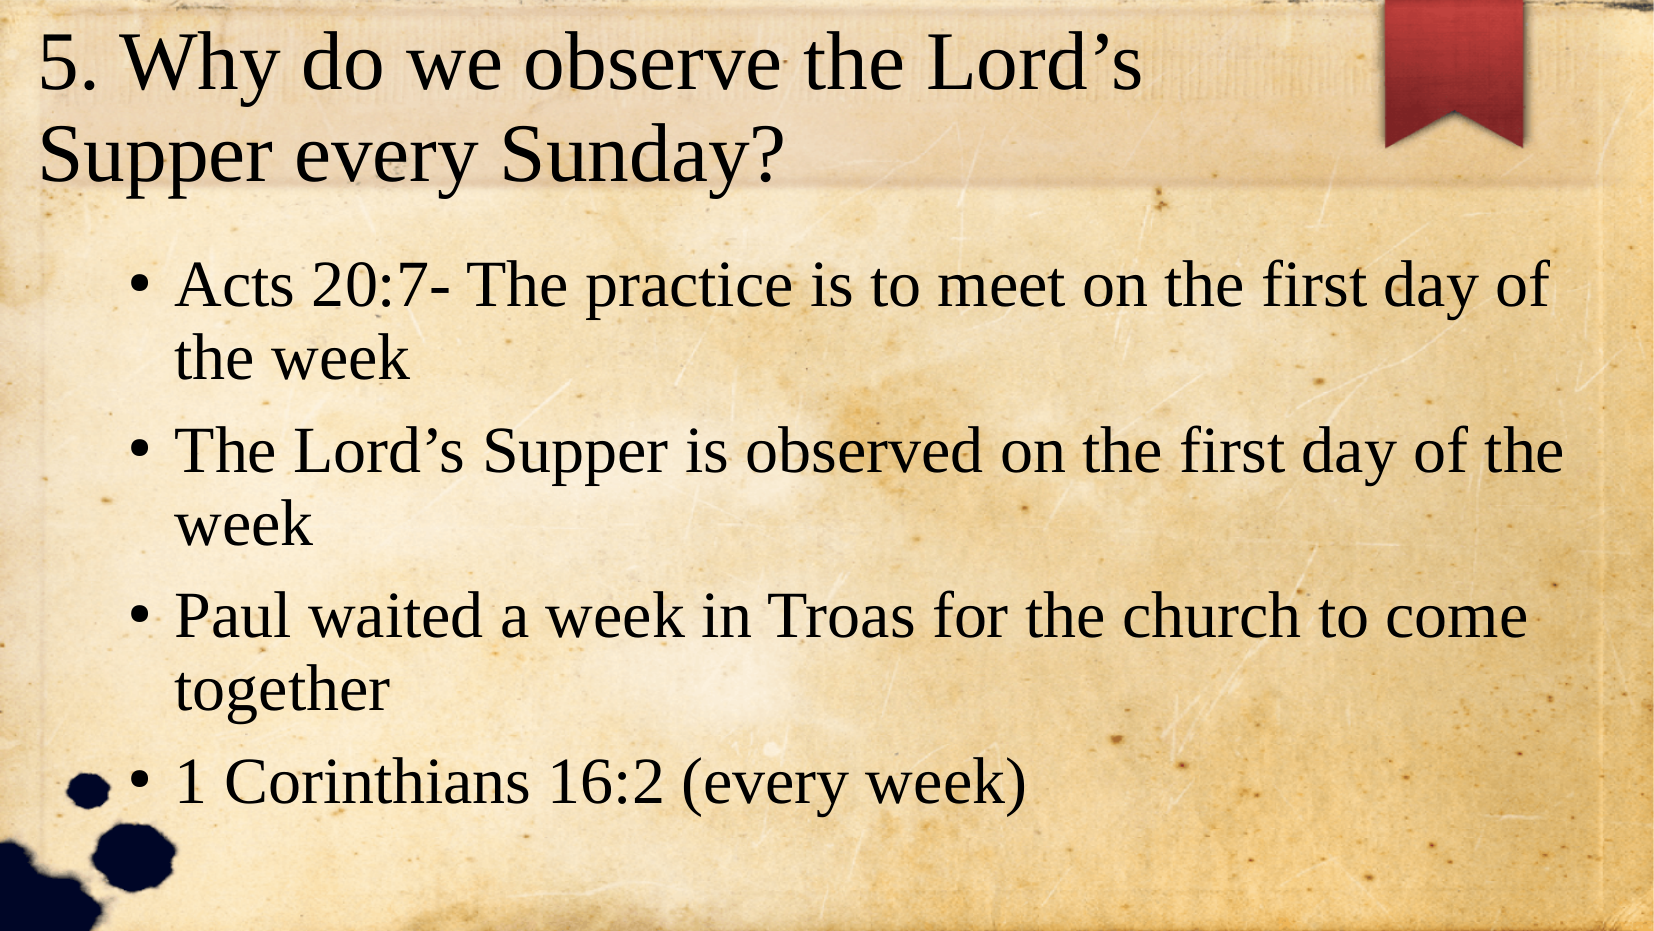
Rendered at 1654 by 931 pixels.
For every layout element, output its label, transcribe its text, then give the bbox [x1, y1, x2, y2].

title 5. Why do we observe the Lord’s Supper every Sunday? [37, 14, 1388, 200]
picture [0, 0, 1654, 931]
list Acts 20:7- The practice is to meet on the first day of the week The Lord’s Supper is observed on the first day of the week Paul waited a week in Troas for the church to come together 1 Corinthians 16:2 (every week) [112, 248, 1576, 826]
